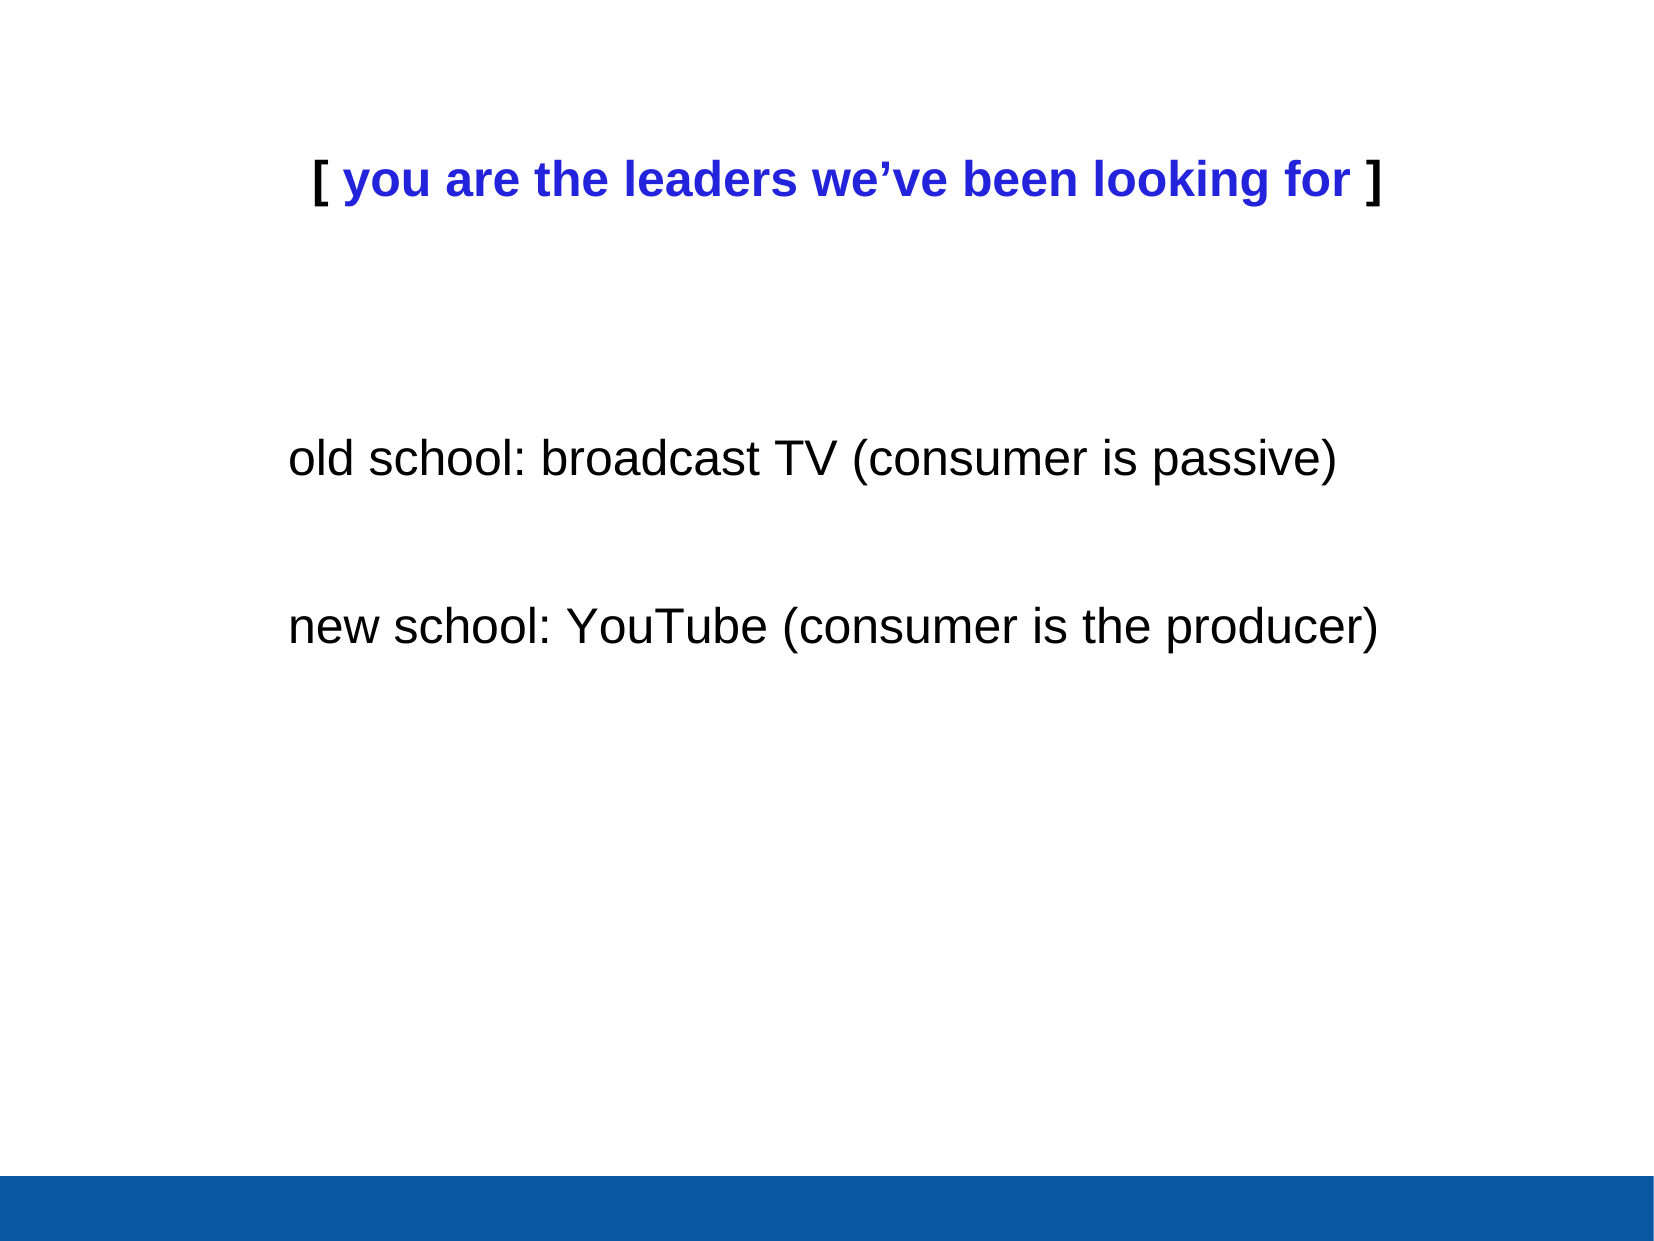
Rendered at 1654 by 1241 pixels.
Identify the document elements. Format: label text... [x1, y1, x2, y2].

text_box [ you are the leaders we’ve been looking for ] [311, 151, 1385, 208]
text_box old school: broadcast TV (consumer is passive) new school: YouTube (consumer is the producer) [288, 430, 1382, 654]
picture [0, 1176, 1654, 1241]
